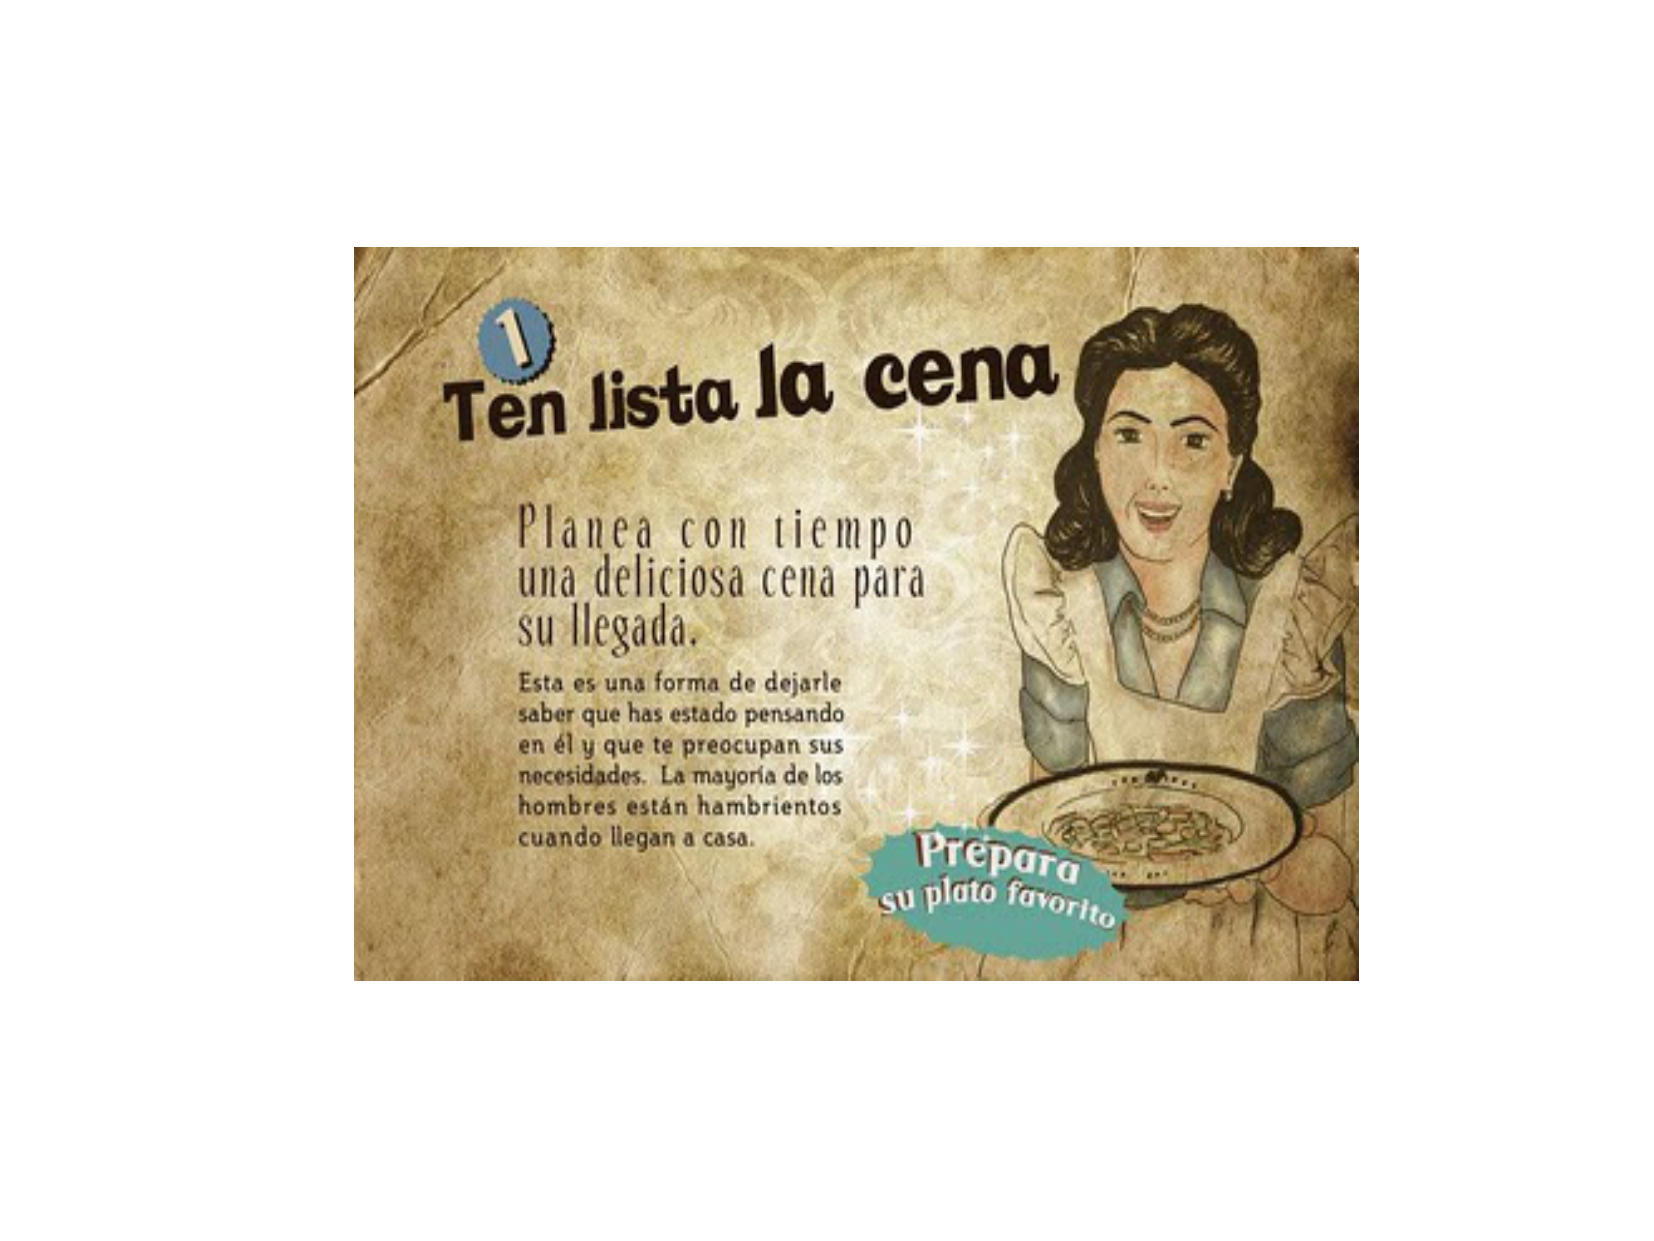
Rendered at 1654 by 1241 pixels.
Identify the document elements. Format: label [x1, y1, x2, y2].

picture [354, 247, 1359, 981]
